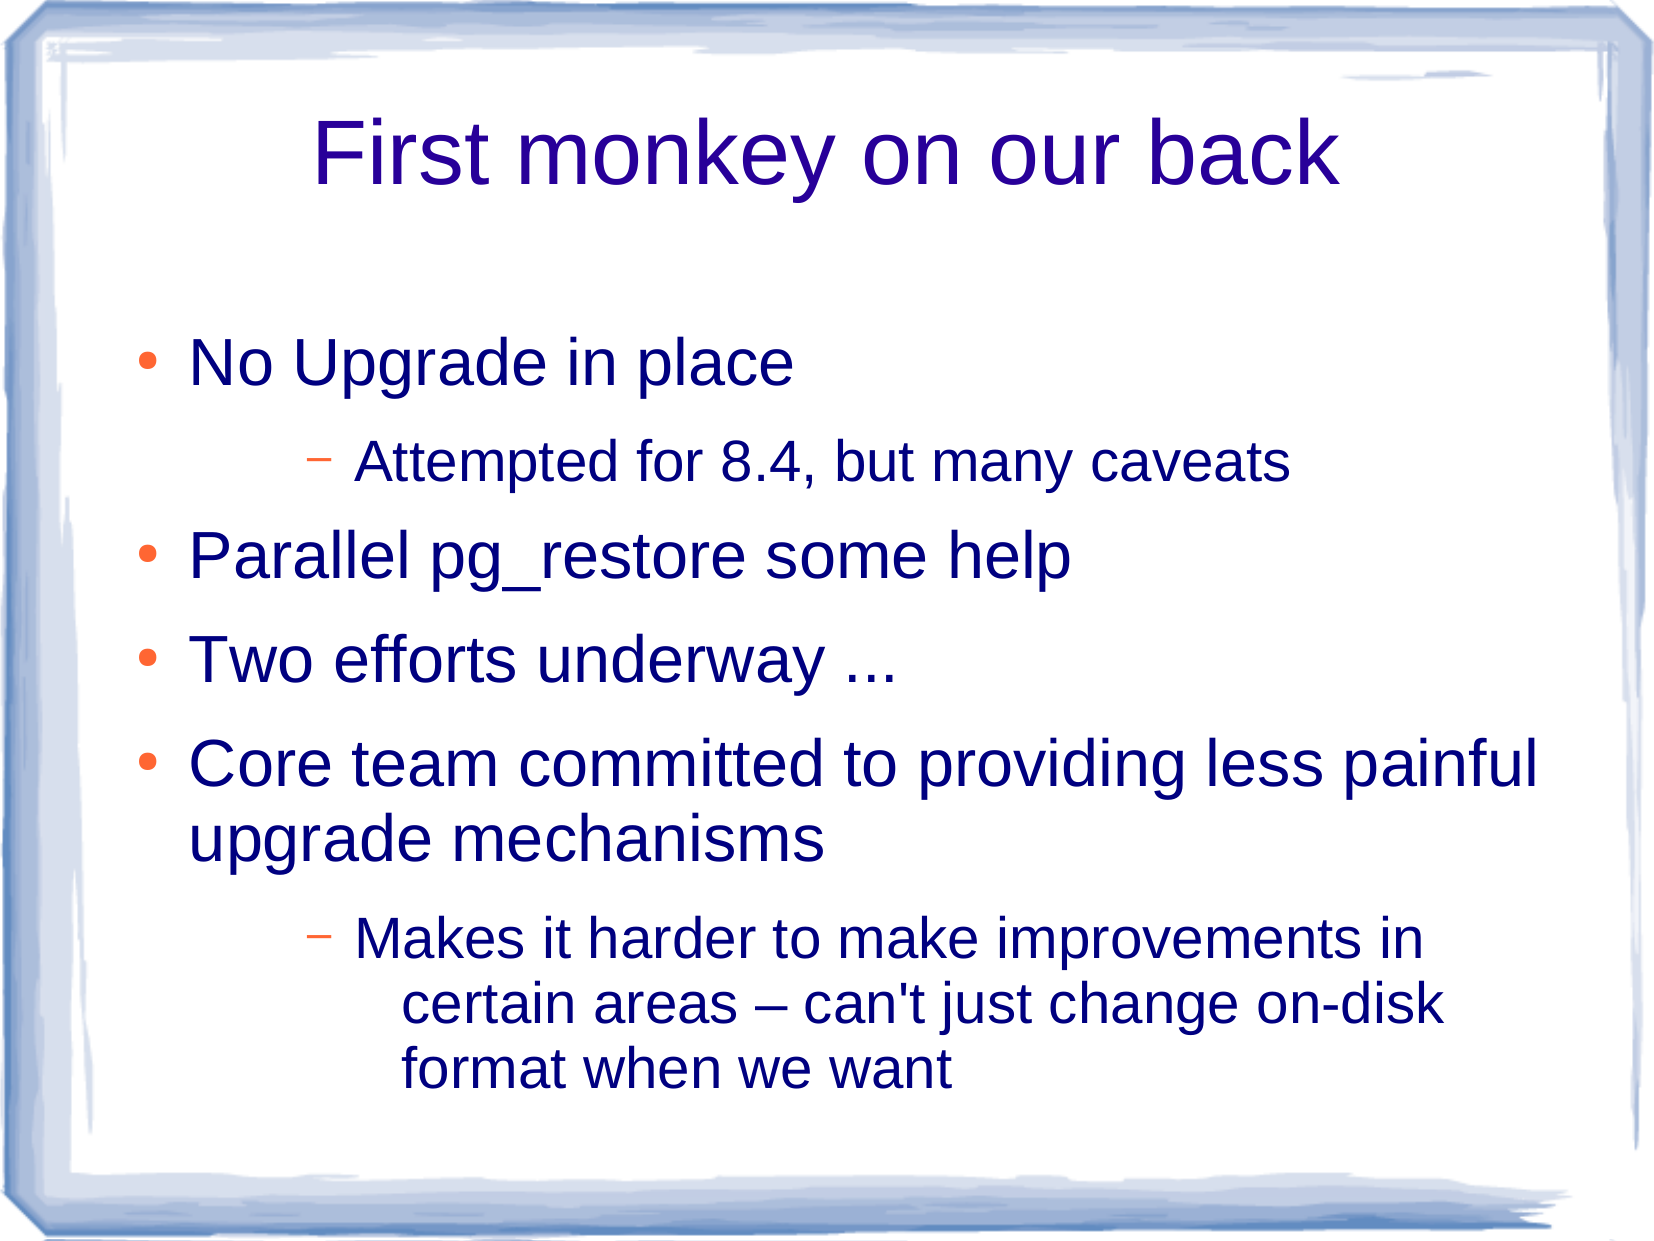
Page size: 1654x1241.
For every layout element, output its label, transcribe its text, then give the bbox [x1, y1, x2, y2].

picture [0, 0, 1654, 1241]
list No Upgrade in place Attempted for 8.4, but many caveats Parallel pg_restore some help Two efforts underway ... Core team committed to providing less painful upgrade mechanisms Makes it harder to make improvements in certain areas – can't just change on-disk format when we want [118, 324, 1571, 1101]
title First monkey on our back [82, 56, 1571, 250]
